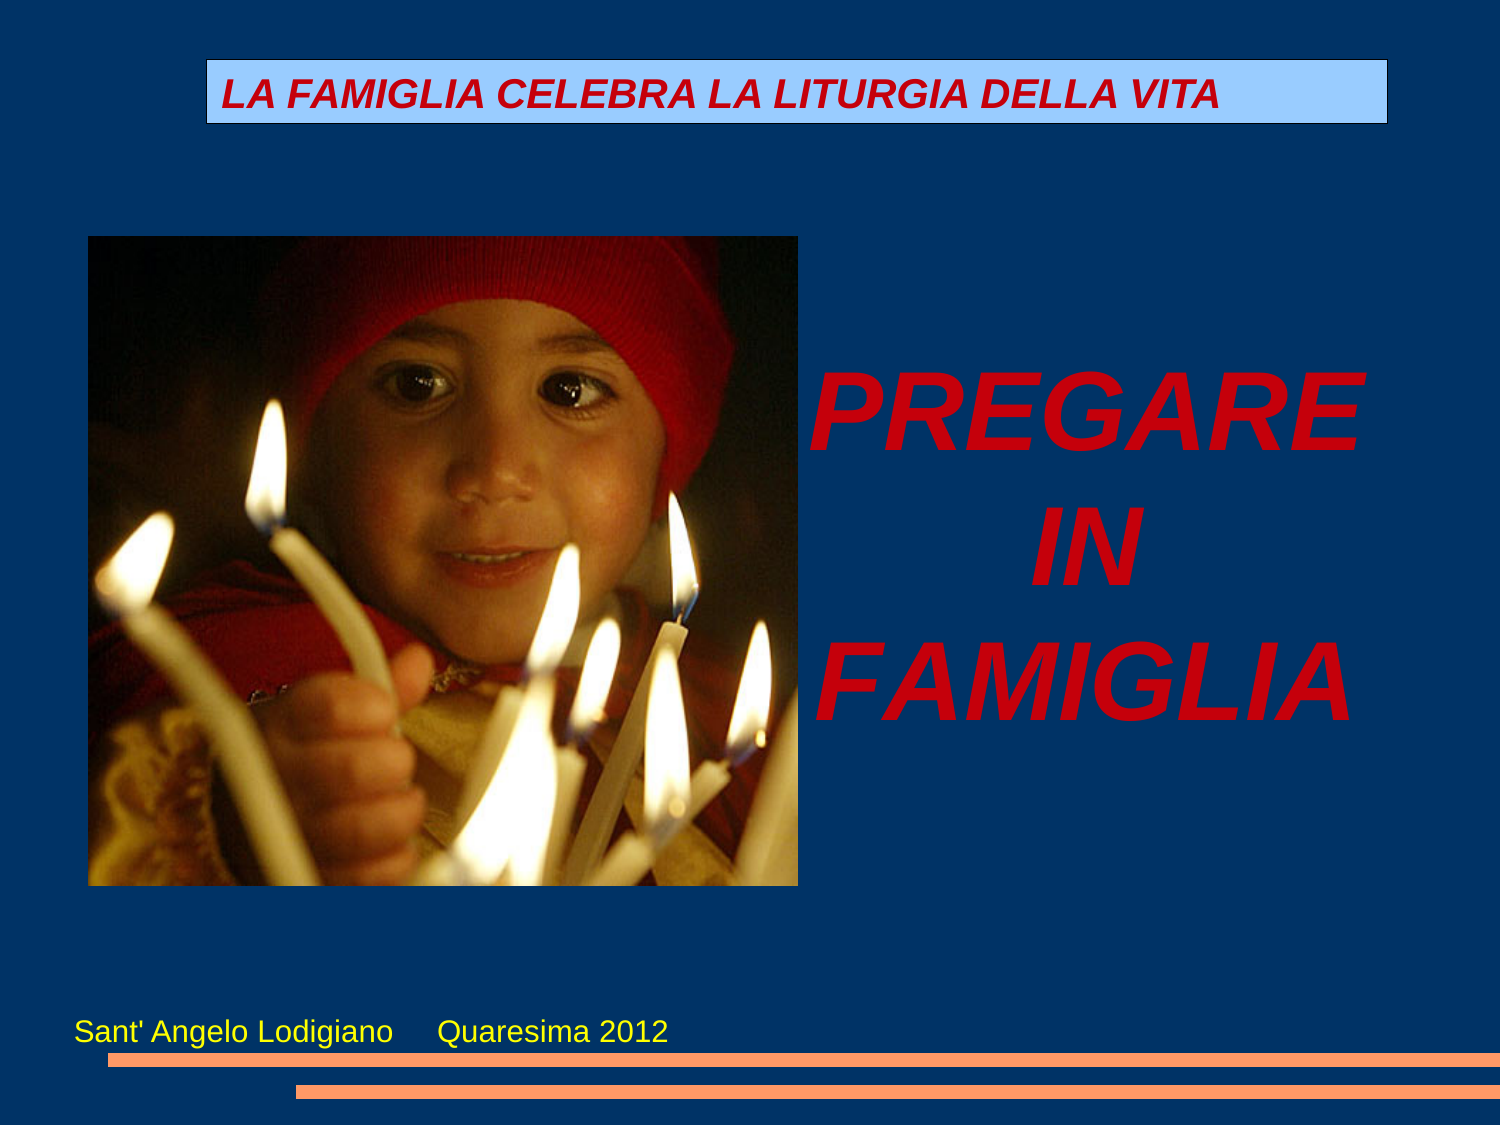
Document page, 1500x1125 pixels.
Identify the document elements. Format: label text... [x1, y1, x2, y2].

text_box Sant' Angelo Lodigiano Quaresima 2012 [59, 1003, 768, 1057]
picture [88, 236, 798, 886]
text_box LA FAMIGLIA CELEBRA LA LITURGIA DELLA VITA [206, 59, 1388, 124]
title PREGARE IN FAMIGLIA [755, 177, 1418, 886]
